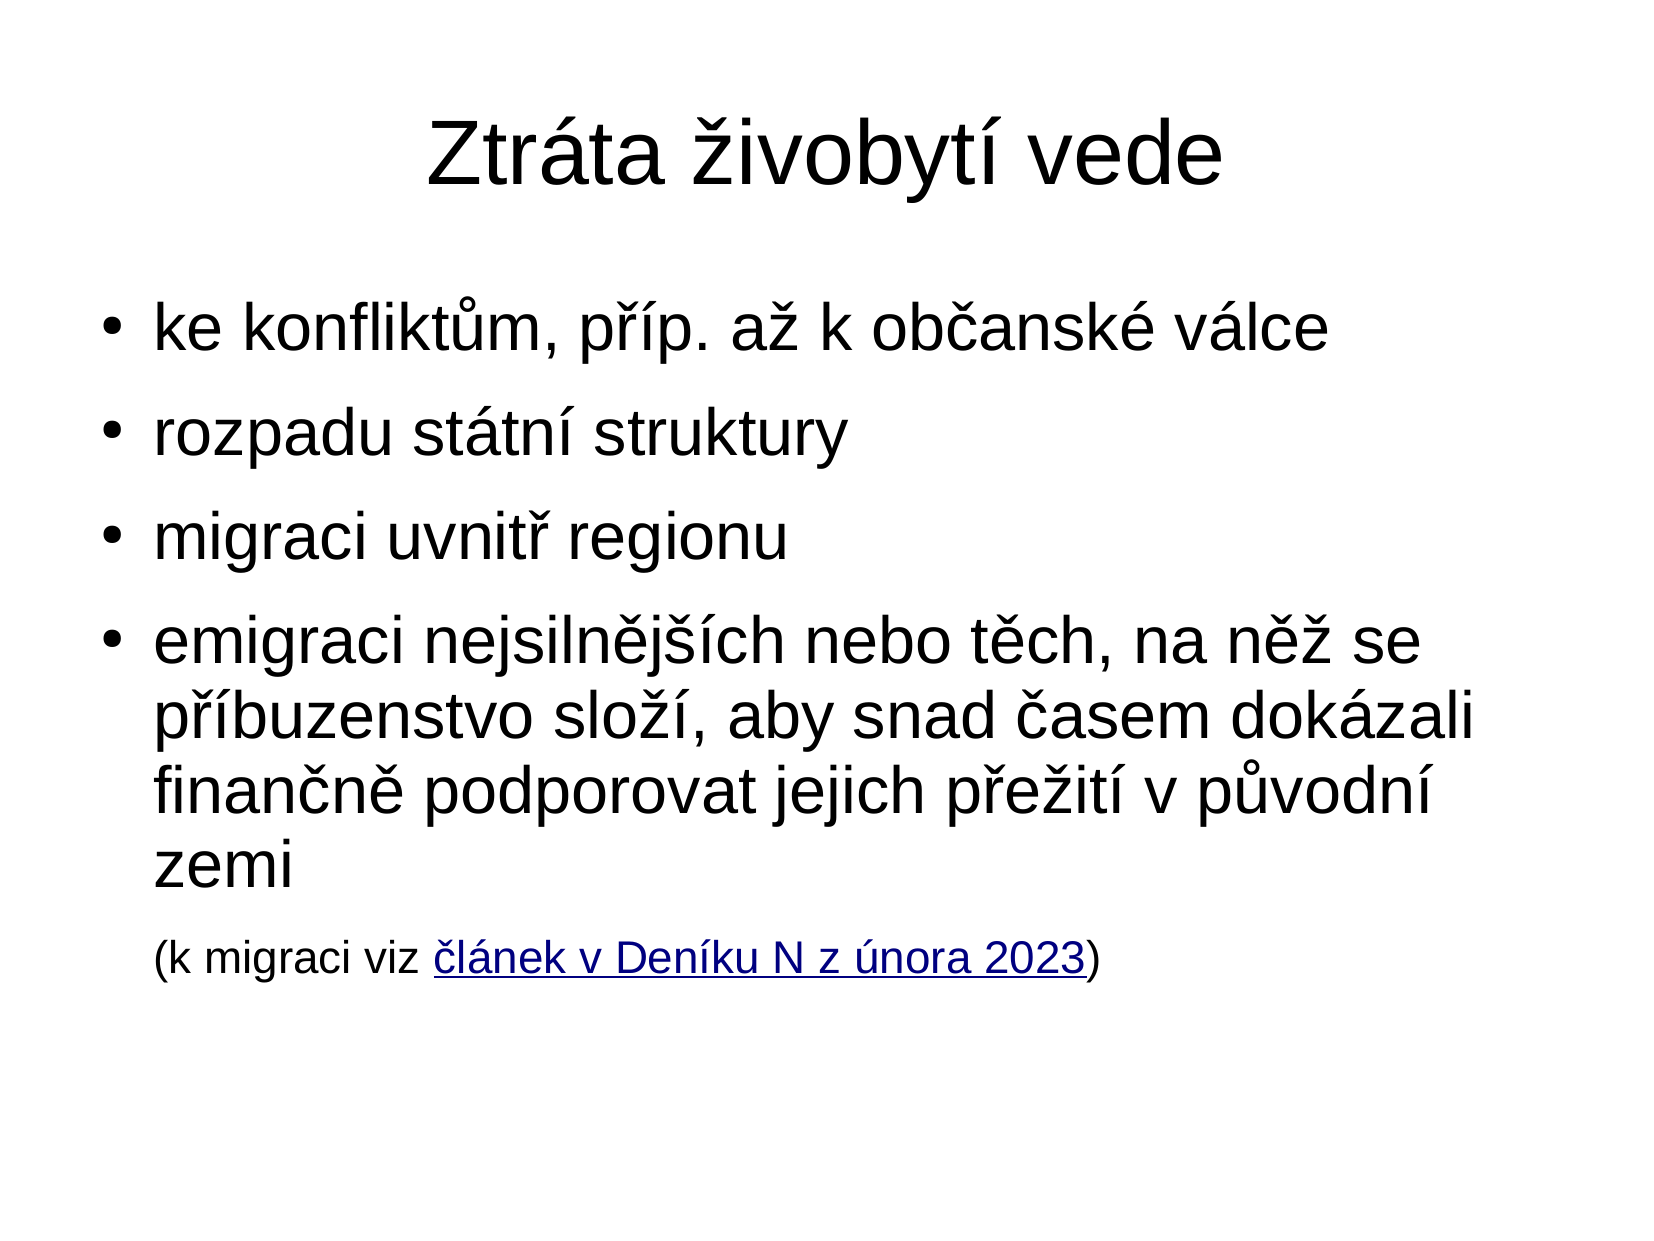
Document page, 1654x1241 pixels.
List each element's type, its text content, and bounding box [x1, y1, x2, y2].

list ke konfliktům, příp. až k občanské válce rozpadu státní struktury migraci uvnitř regionu emigraci nejsilnějších nebo těch, na něž se příbuzenstvo složí, aby snad časem dokázali finančně podporovat jejich přežití v původní zemi (k migraci viz článek v Deníku N z února 2023) [82, 290, 1571, 1109]
title Ztráta živobytí vede [82, 49, 1571, 257]
